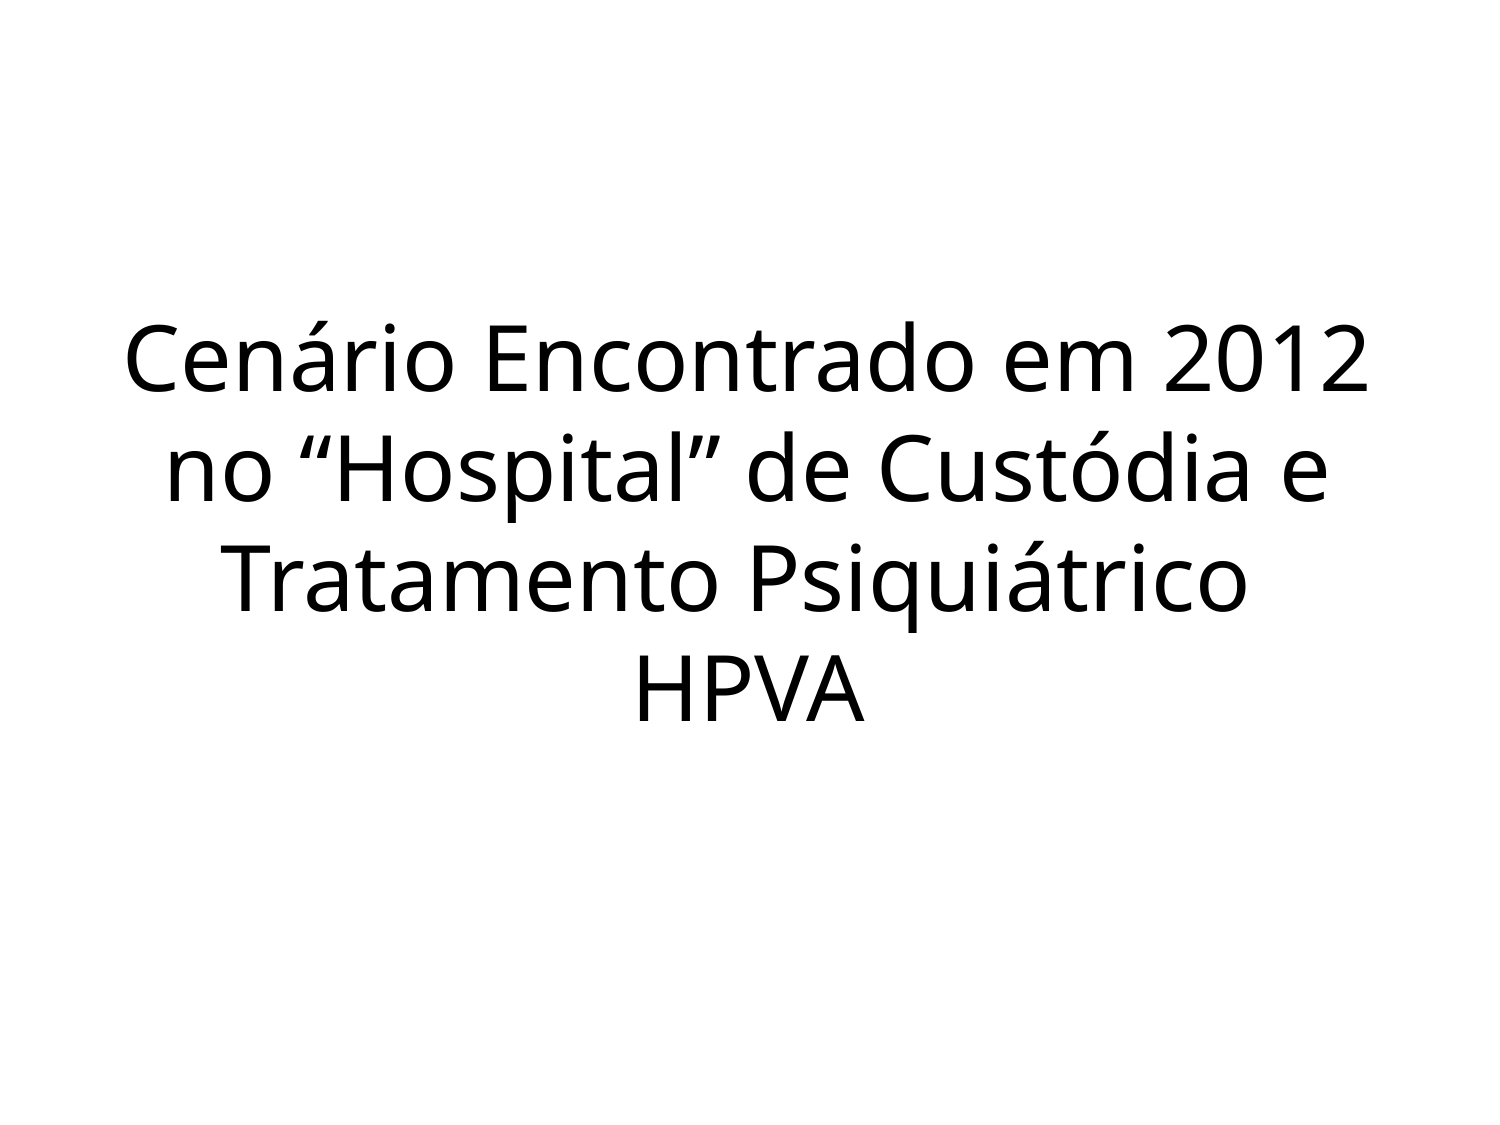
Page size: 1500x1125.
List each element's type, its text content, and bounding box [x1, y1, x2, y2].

title Cenário Encontrado em 2012 no “Hospital” de Custódia e Tratamento Psiquiátrico HPVA [65, 292, 1431, 763]
